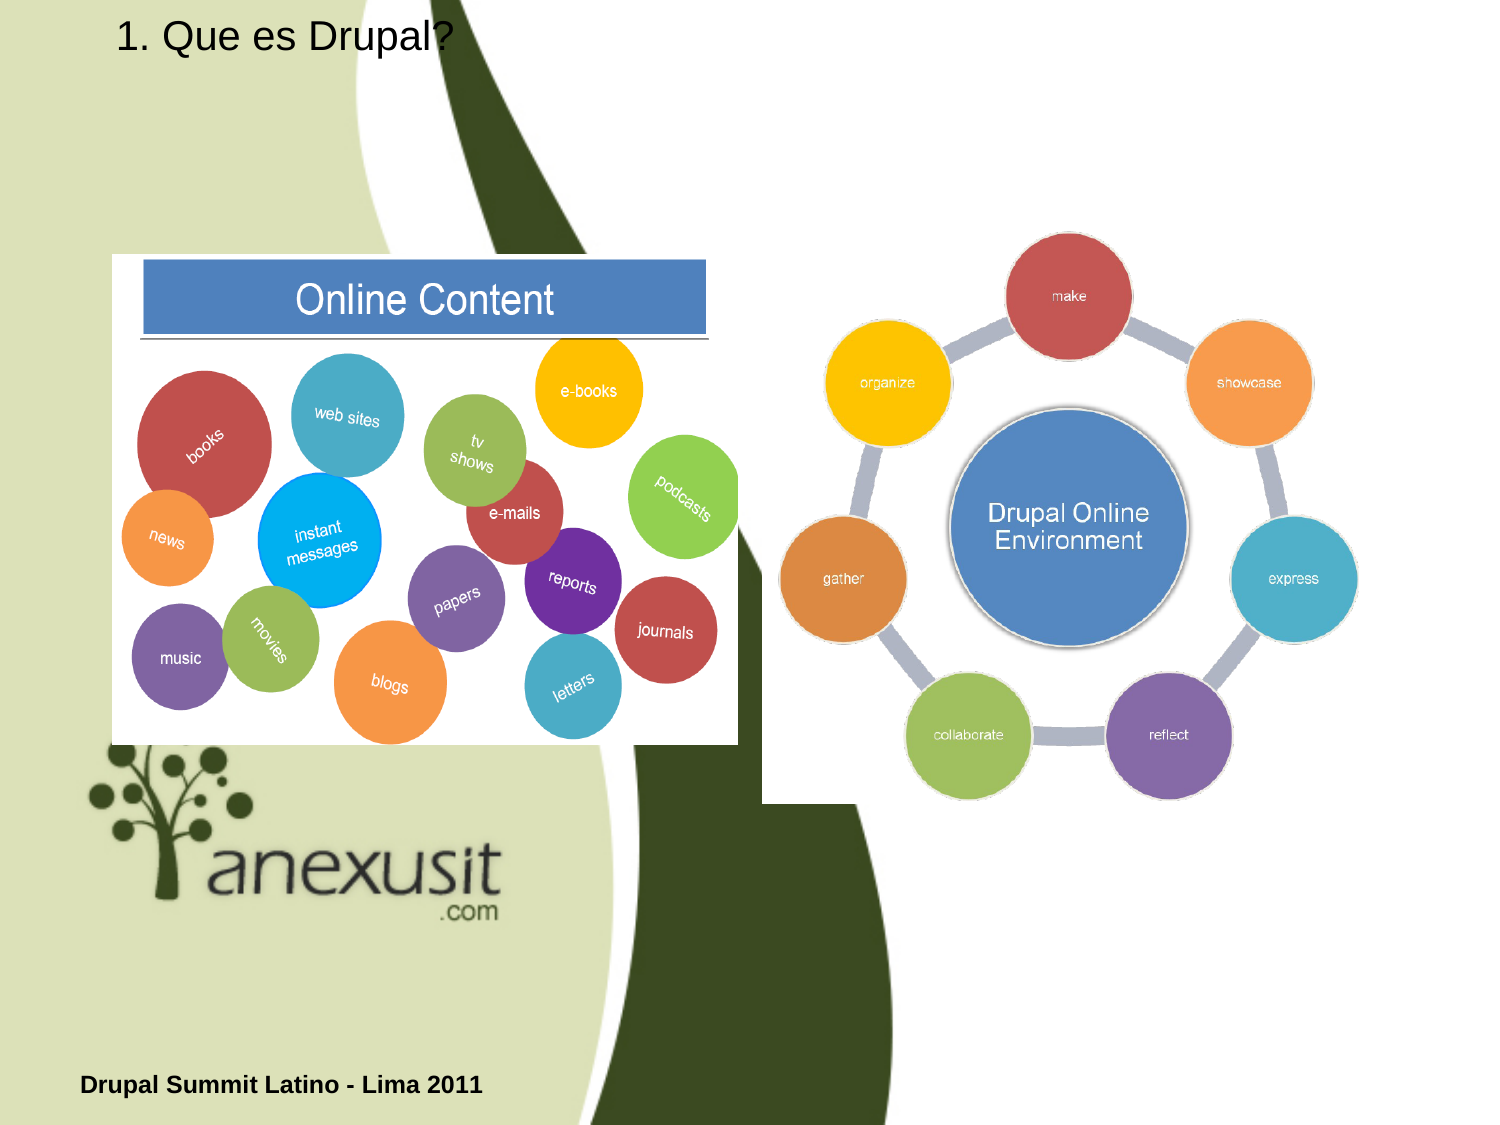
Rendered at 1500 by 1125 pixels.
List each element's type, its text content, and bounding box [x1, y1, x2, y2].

picture [0, 0, 1500, 1125]
text_box Drupal Summit Latino - Lima 2011 [65, 1060, 1066, 1106]
text_box 1. Que es Drupal? [100, 0, 827, 119]
